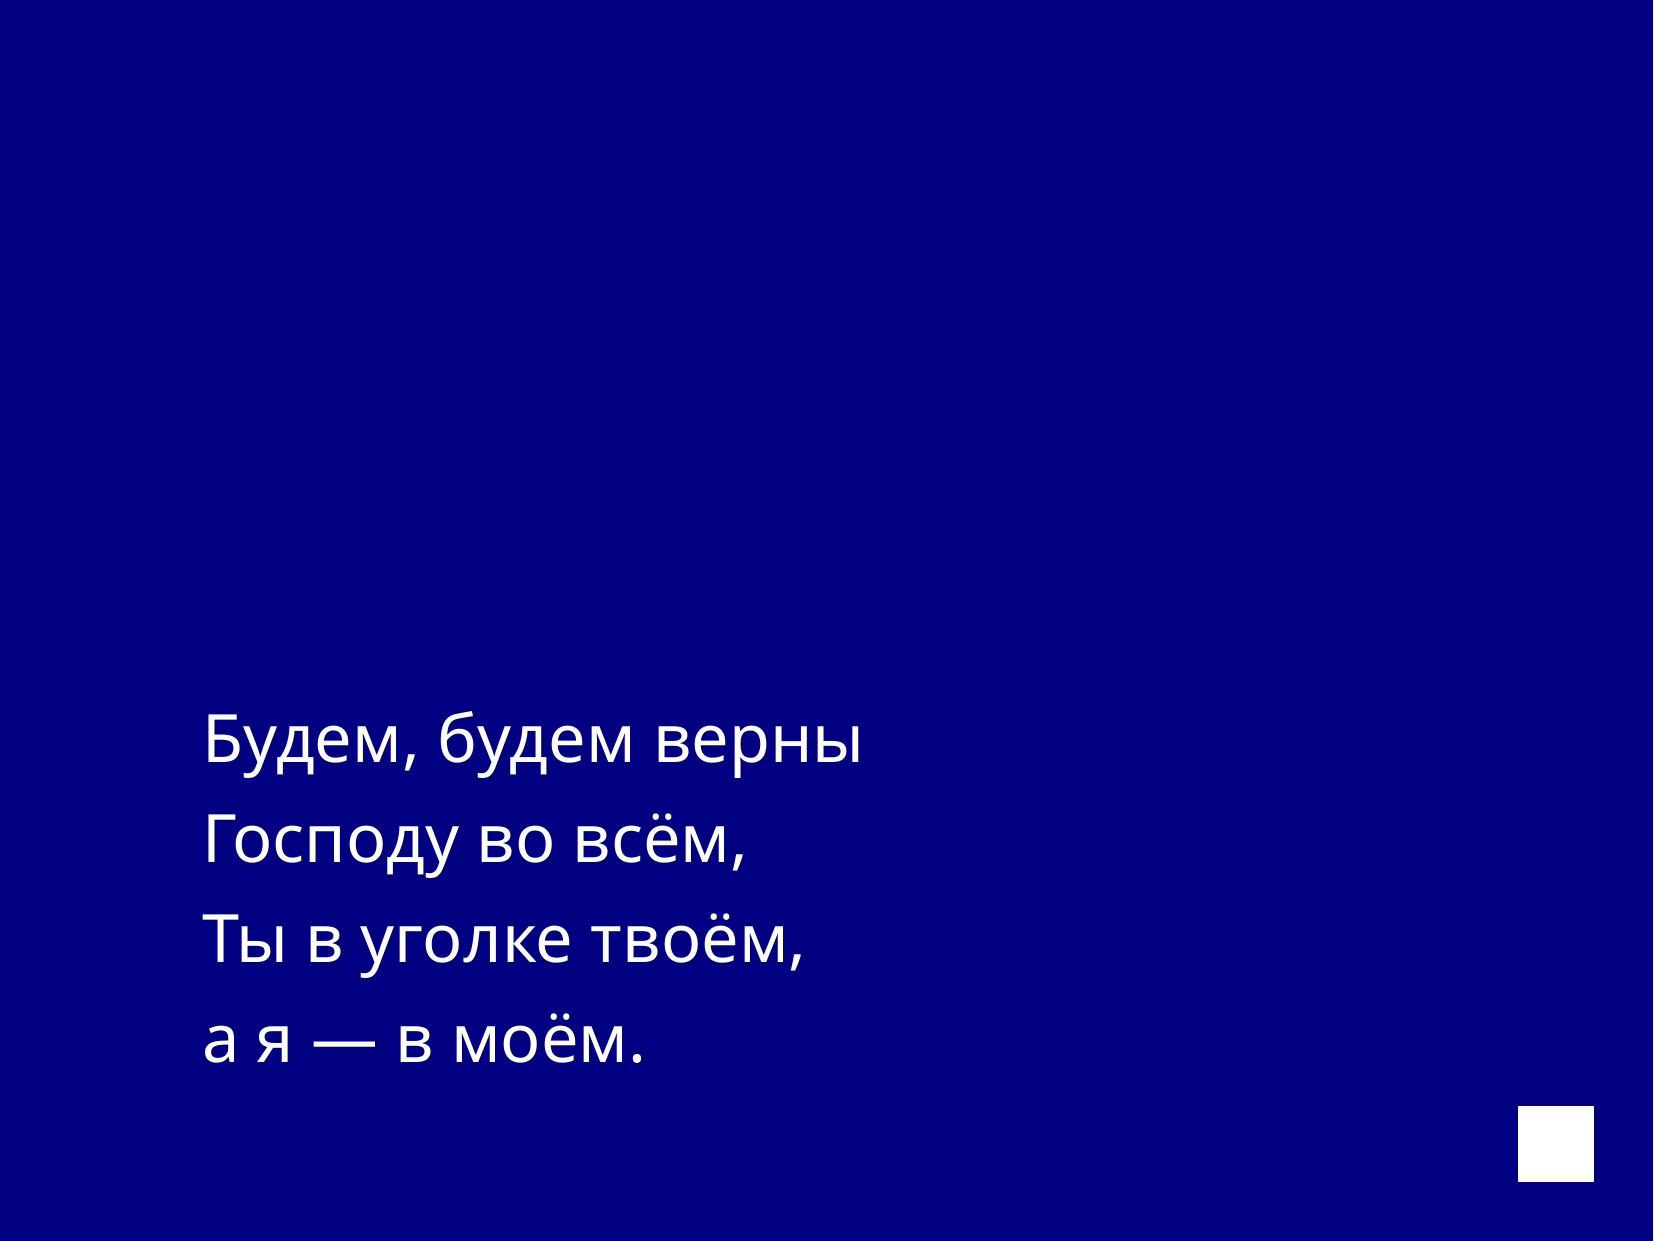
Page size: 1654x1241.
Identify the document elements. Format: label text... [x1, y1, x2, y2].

text_box [1518, 1106, 1594, 1182]
text_box Будем, будем верны Господу во всём, Ты в уголке твоём, а я — в моём. [75, 675, 1576, 1163]
